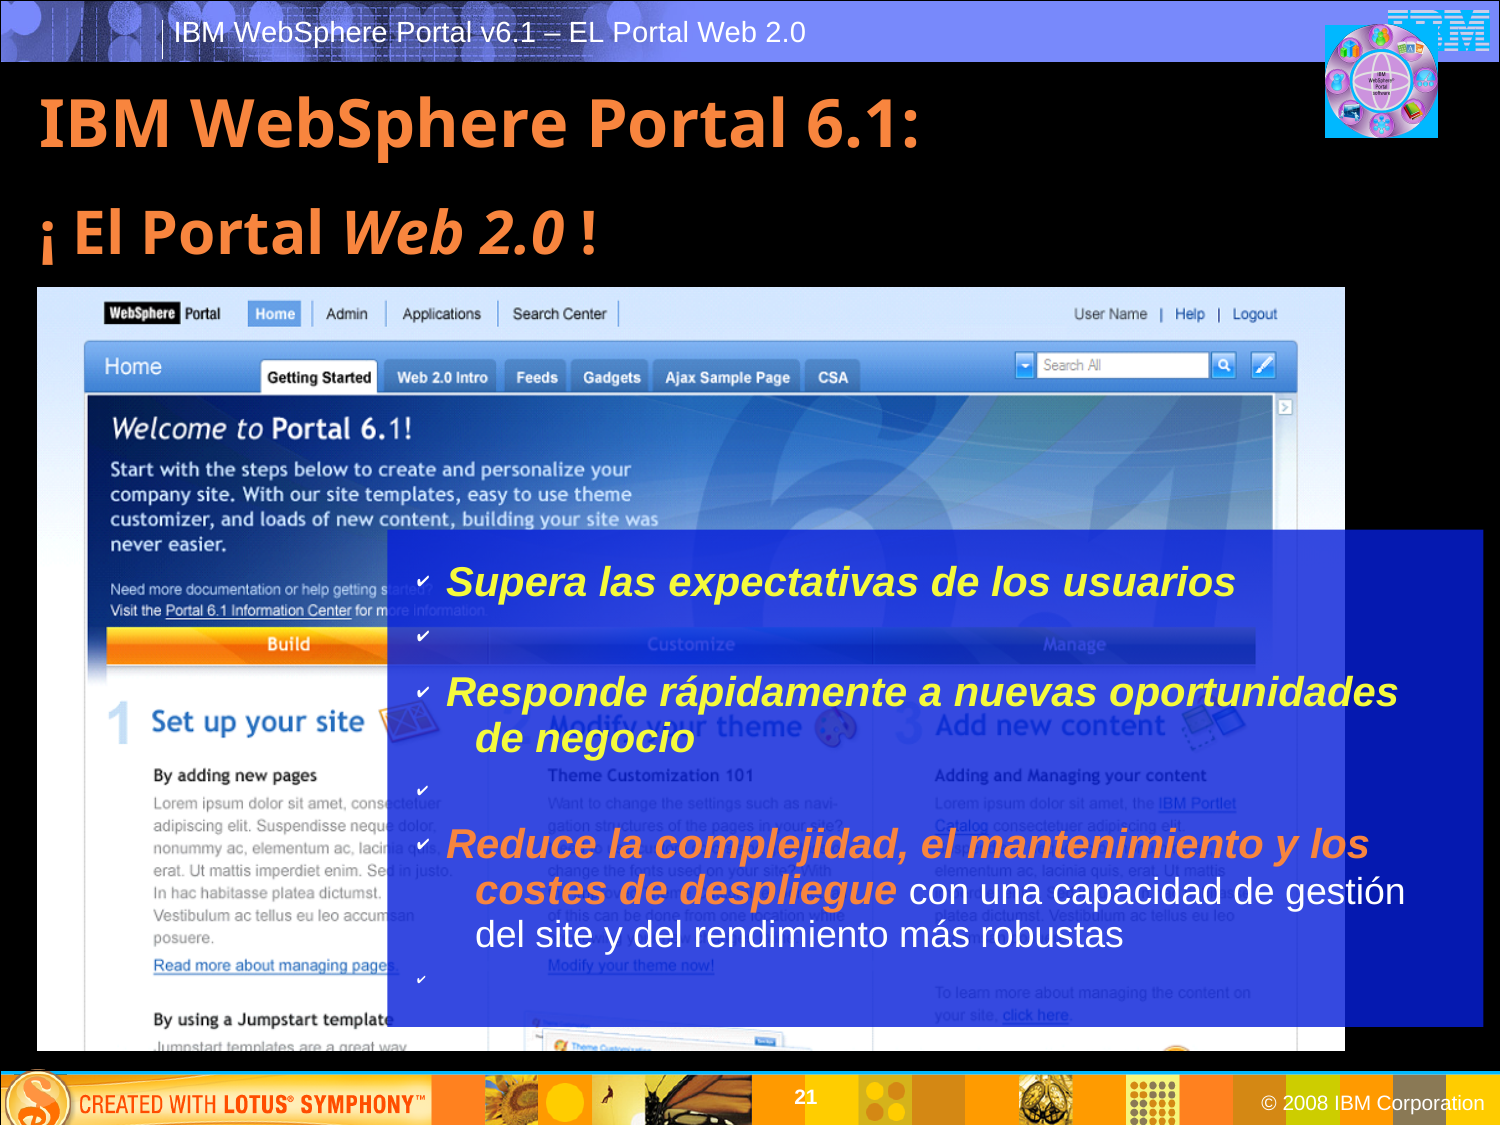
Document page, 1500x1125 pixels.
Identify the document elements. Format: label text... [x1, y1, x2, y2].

picture [37, 381, 1345, 1051]
picture [1, 1, 1499, 138]
title IBM WebSphere Portal 6.1: ¡ El Portal Web 2.0 ! [24, 71, 1415, 381]
text_box Supera las expectativas de los usuarios Responde rápidamente a nuevas oportunidades de negocio Reduce la complejidad, el mantenimiento y los costes de despliegue con una capacidad de gestión del site y del rendimiento más robustas [387, 529, 1484, 1027]
picture [1, 1071, 1500, 1125]
